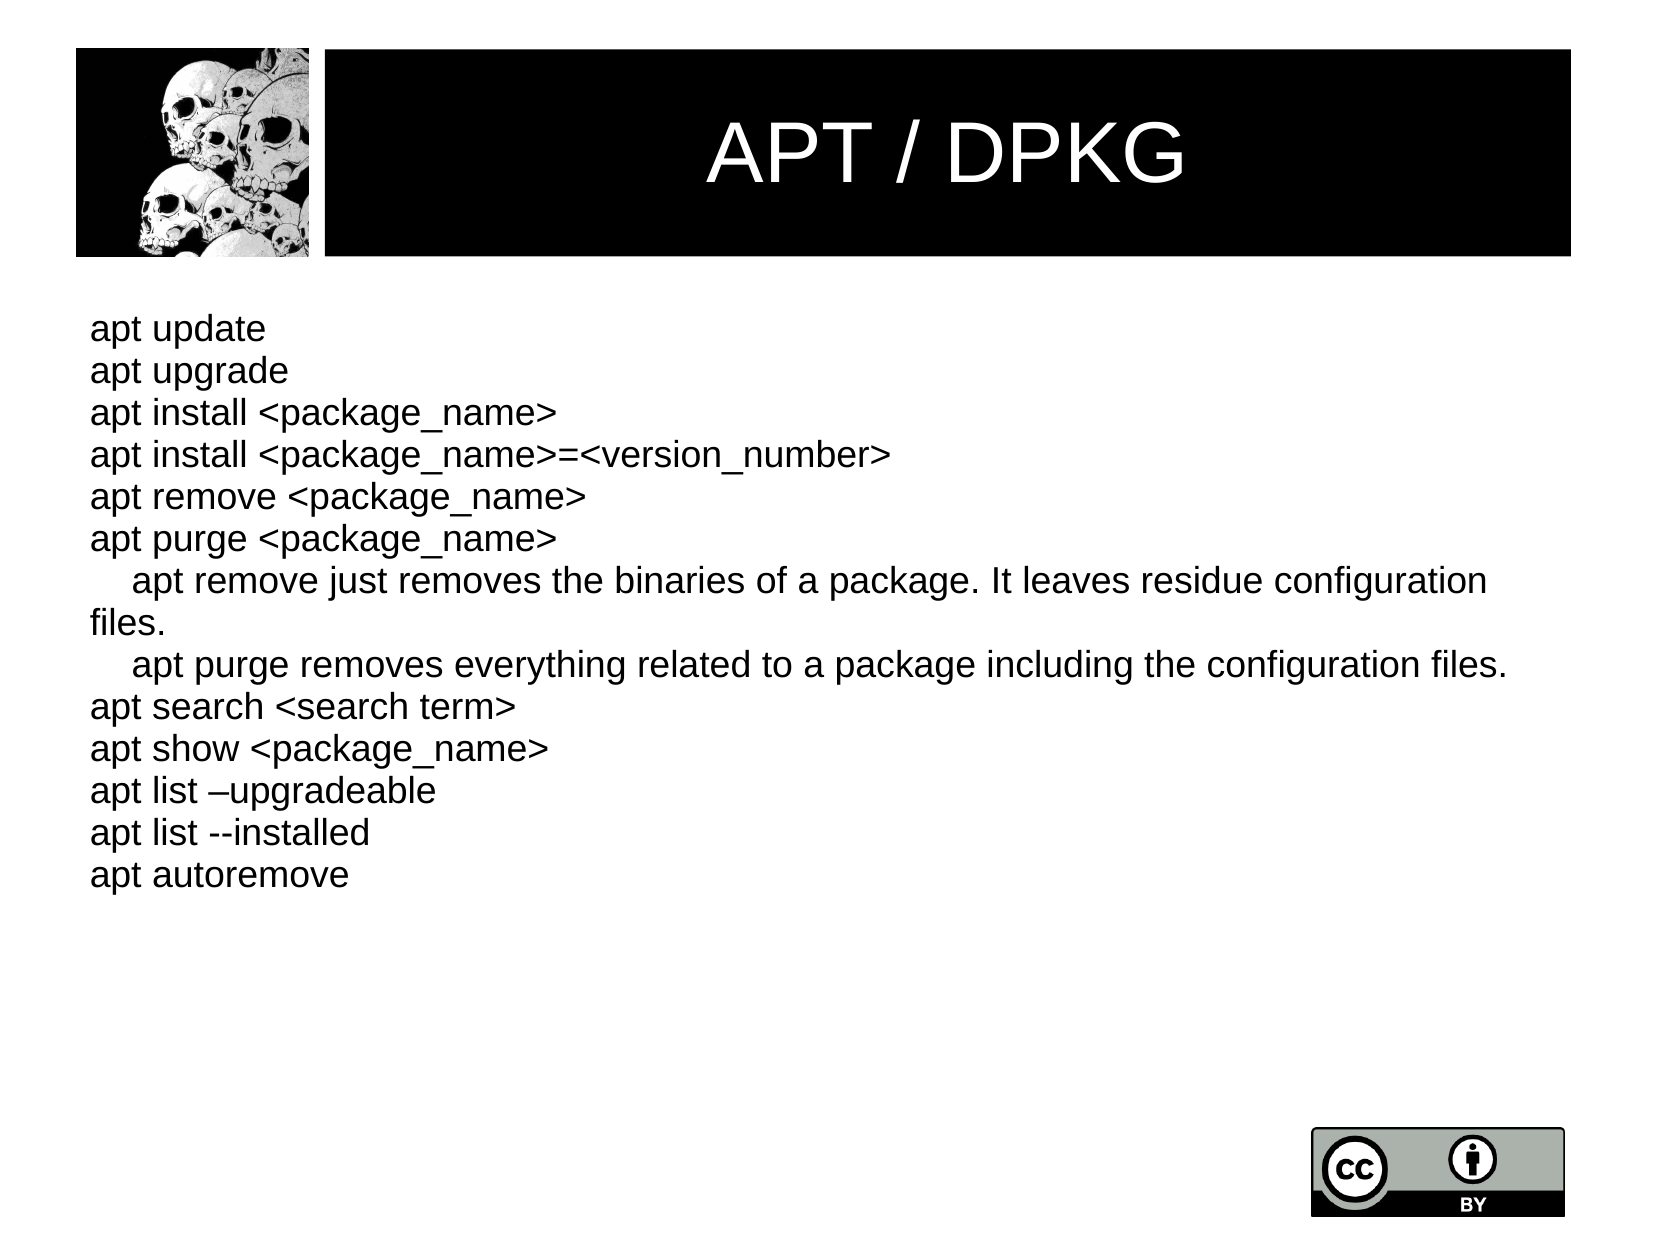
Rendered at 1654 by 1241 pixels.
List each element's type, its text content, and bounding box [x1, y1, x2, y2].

text_box apt update apt upgrade apt install <package_name> apt install <package_name>=<version_number> apt remove <package_name> apt purge <package_name> apt remove just removes the binaries of a package. It leaves residue configuration files. apt purge removes everything related to a package including the configuration files. apt search <search term> apt show <package_name> apt list –upgradeable apt list --installed apt autoremove [75, 300, 1576, 945]
title APT / DPKG [324, 49, 1571, 257]
picture [76, 48, 309, 257]
picture [1311, 1127, 1565, 1217]
